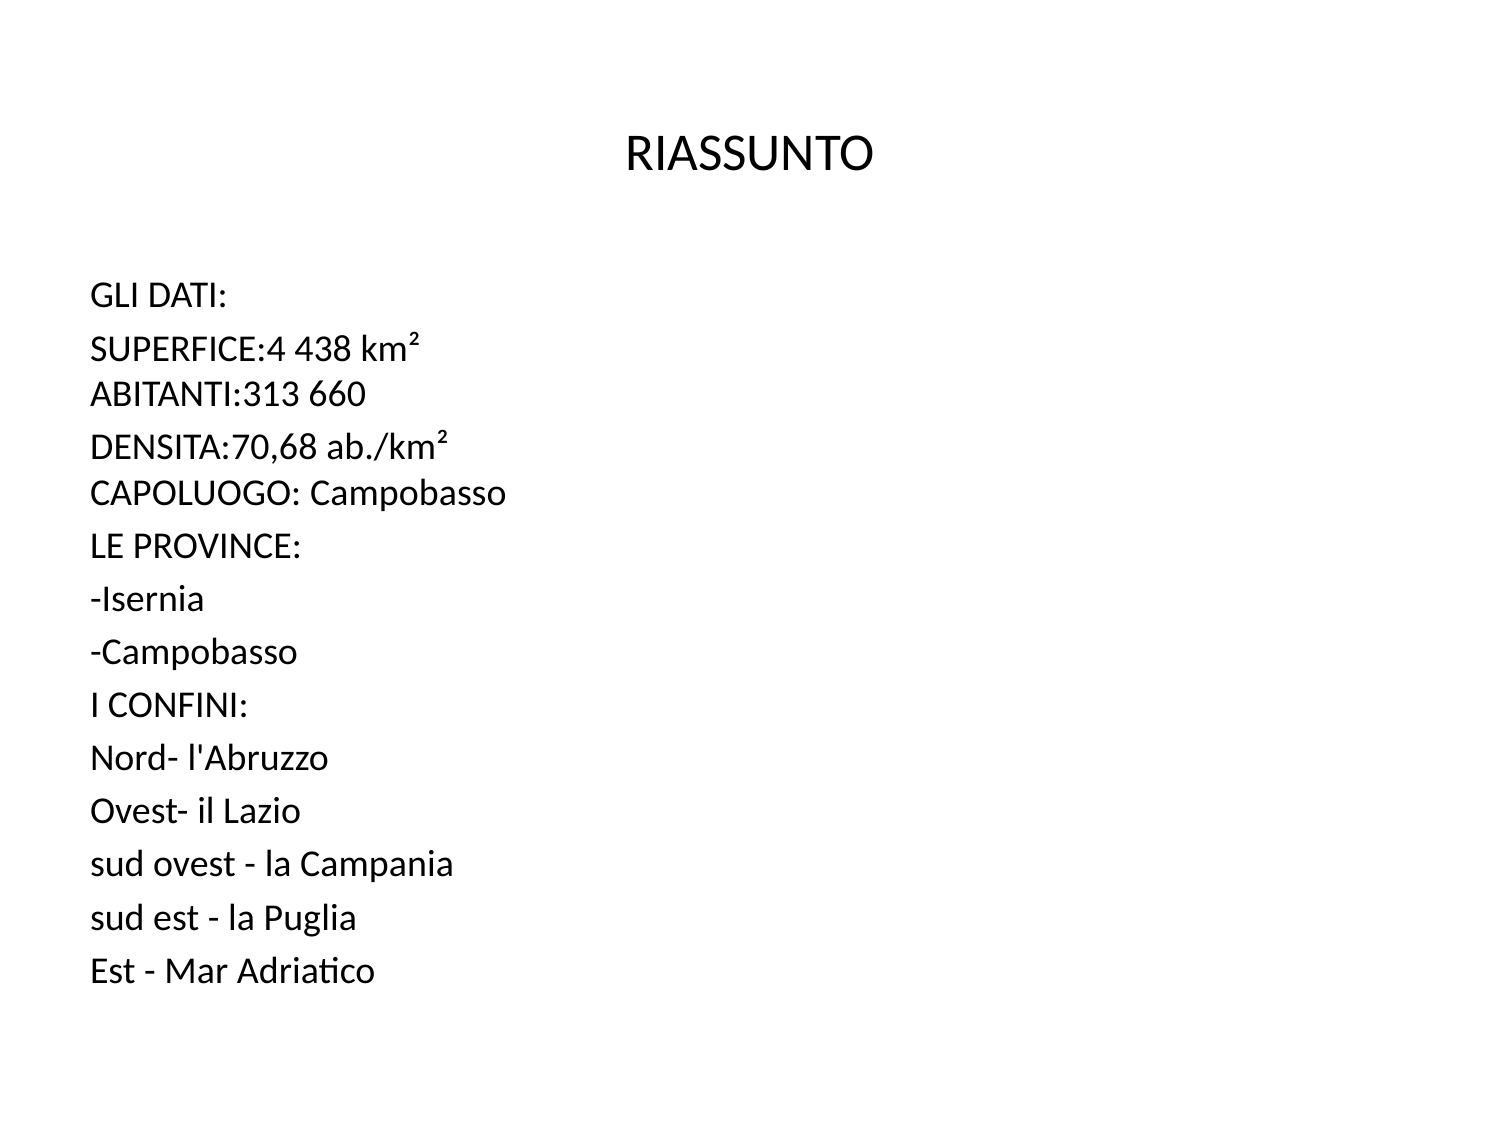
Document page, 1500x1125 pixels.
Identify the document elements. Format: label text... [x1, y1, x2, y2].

list GLI DATI: SUPERFICE:4 438 km² ABITANTI:313 660 DENSITA:70,68 ab./km² CAPOLUOGO: Campobasso LE PROVINCE: -Isernia -Campobasso I CONFINI: Nord- l'Abruzzo Ovest- il Lazio sud ovest - la Campania sud est - la Puglia Est - Mar Adriatico [75, 262, 1425, 1005]
title RIASSUNTO [75, 45, 1425, 233]
